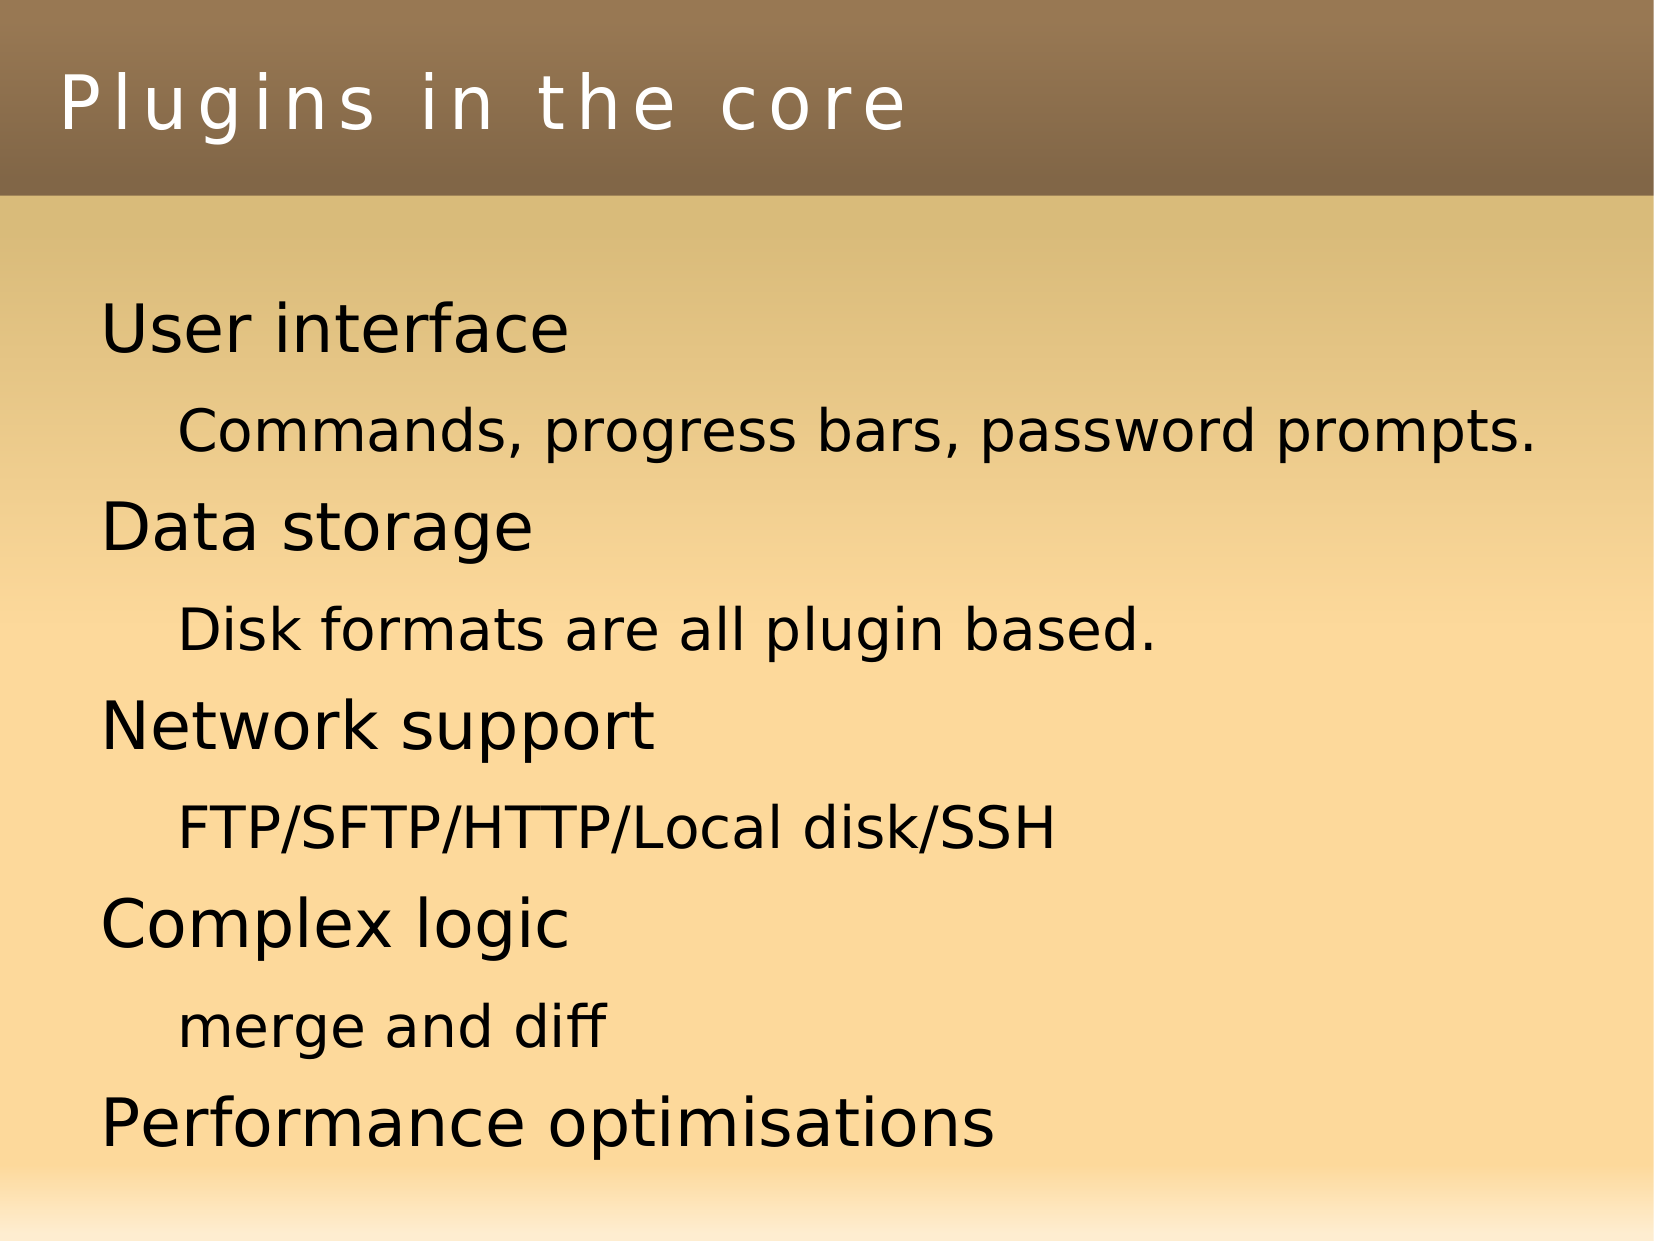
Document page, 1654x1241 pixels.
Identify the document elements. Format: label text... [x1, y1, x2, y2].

title Plugins in the core [59, 29, 1595, 178]
picture [0, 0, 1654, 1241]
list User interface Commands, progress bars, password prompts. Data storage Disk formats are all plugin based. Network support FTP/SFTP/HTTP/Local disk/SSH Complex logic merge and diff Performance optimisations [82, 290, 1571, 1241]
